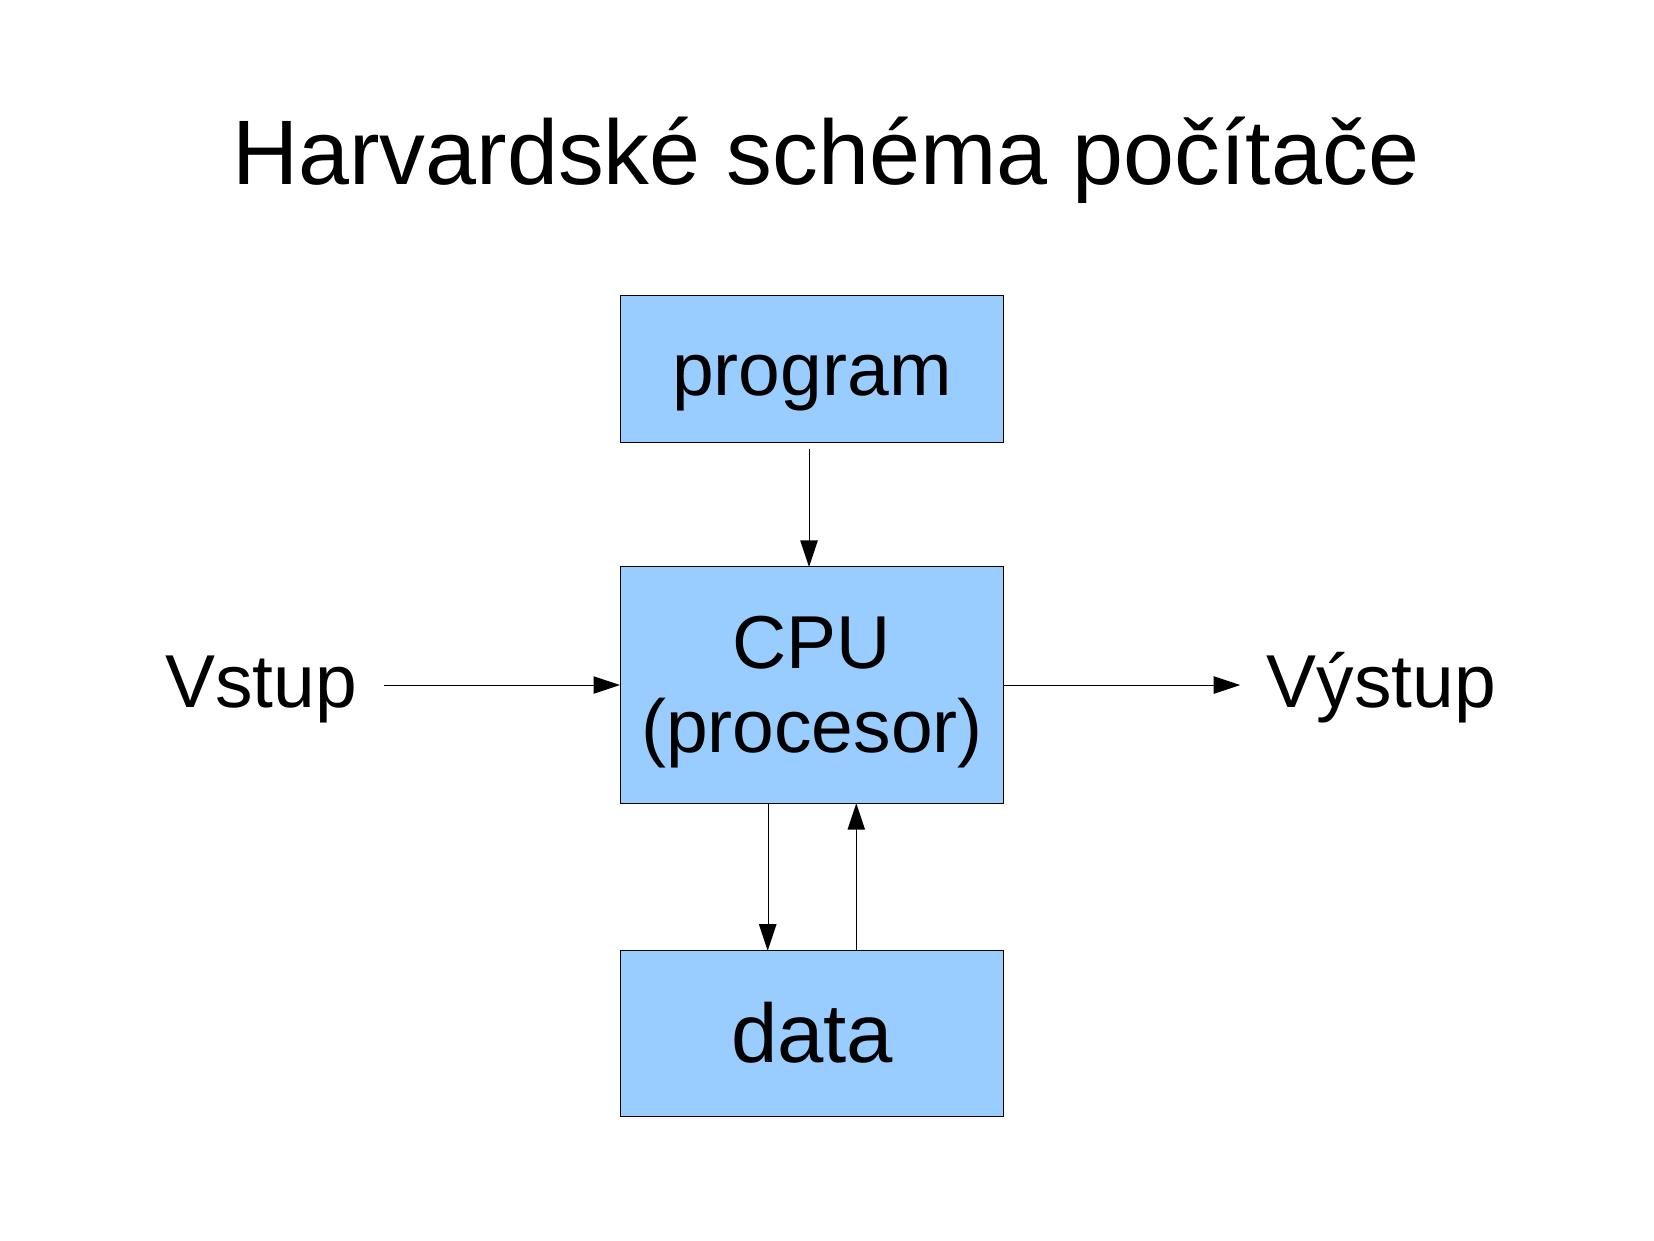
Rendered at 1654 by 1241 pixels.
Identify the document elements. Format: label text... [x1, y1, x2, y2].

title Harvardské schéma počítače [82, 56, 1571, 250]
text_box Výstup [1251, 631, 1512, 731]
text_box data [620, 950, 1004, 1117]
text_box Vstup [150, 631, 373, 731]
text_box program [620, 295, 1004, 443]
text_box CPU (procesor) [620, 566, 1004, 804]
